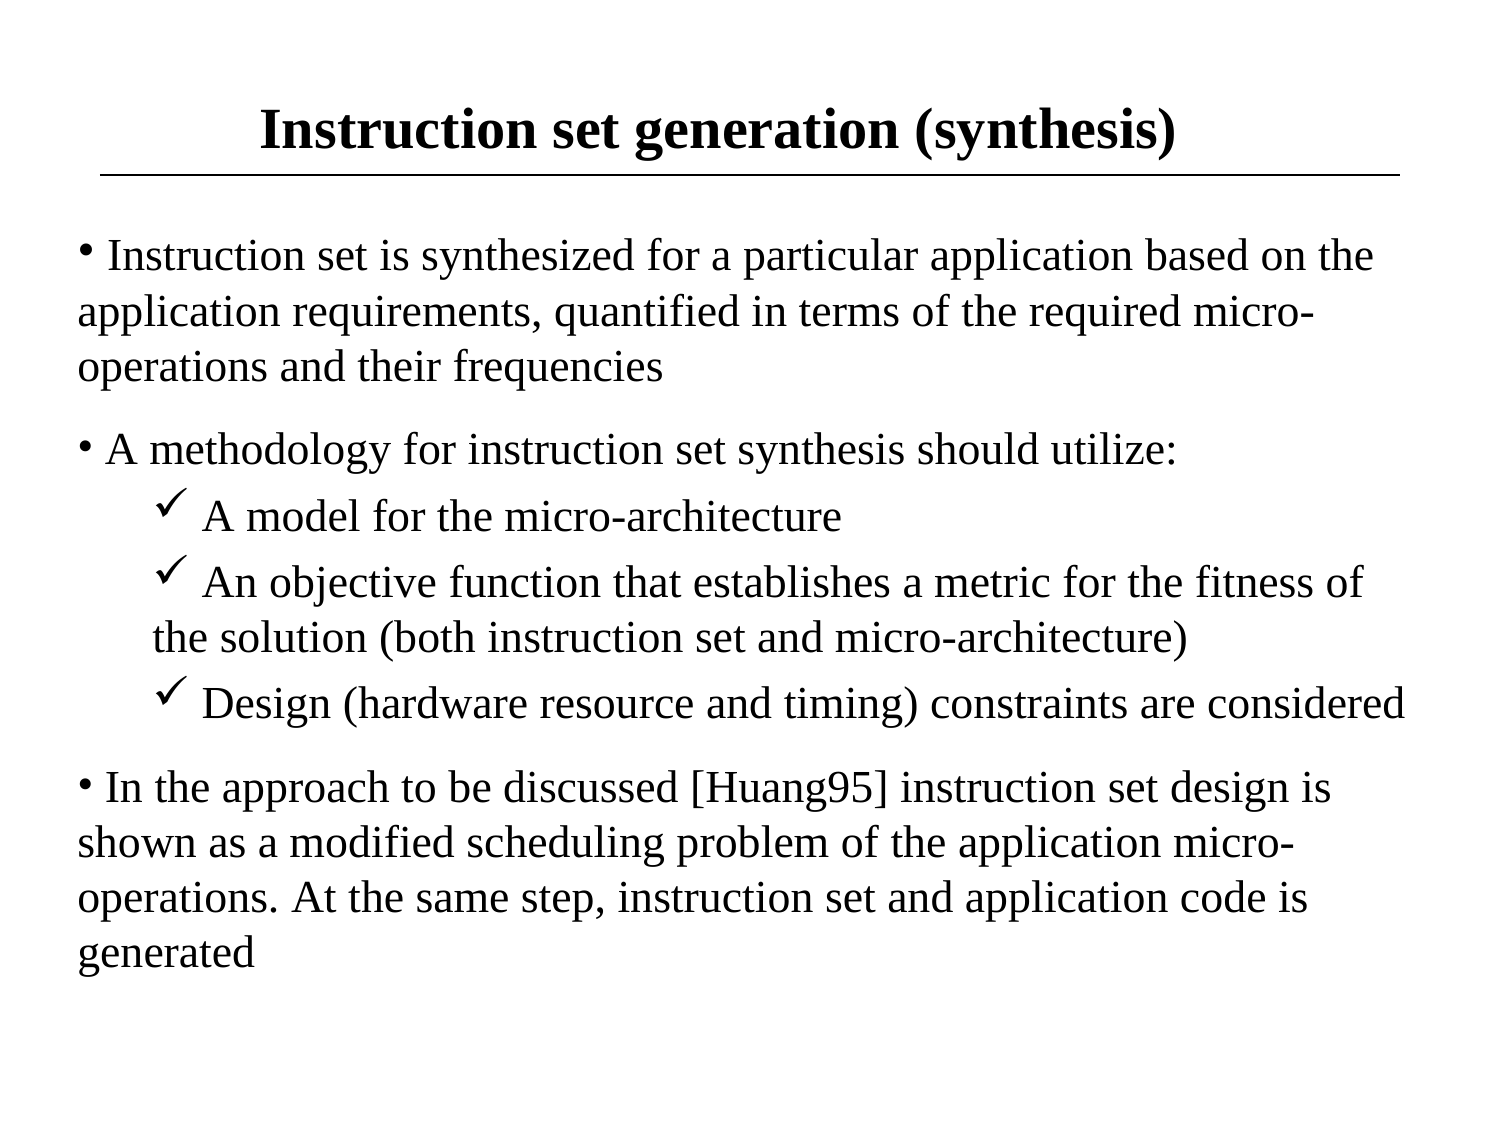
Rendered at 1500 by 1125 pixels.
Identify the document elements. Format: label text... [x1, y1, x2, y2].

text_box Instruction set is synthesized for a particular application based on the application requirements, quantified in terms of the required micro-operations and their frequencies A methodology for instruction set synthesis should utilize: A model for the micro-architecture An objective function that establishes a metric for the fitness of the solution (both instruction set and micro-architecture) Design (hardware resource and timing) constraints are considered In the approach to be discussed [Huang95] instruction set design is shown as a modified scheduling problem of the application micro-operations. At the same step, instruction set and application code is generated [62, 212, 1426, 985]
title Instruction set generation (synthesis) [112, 82, 1326, 168]
